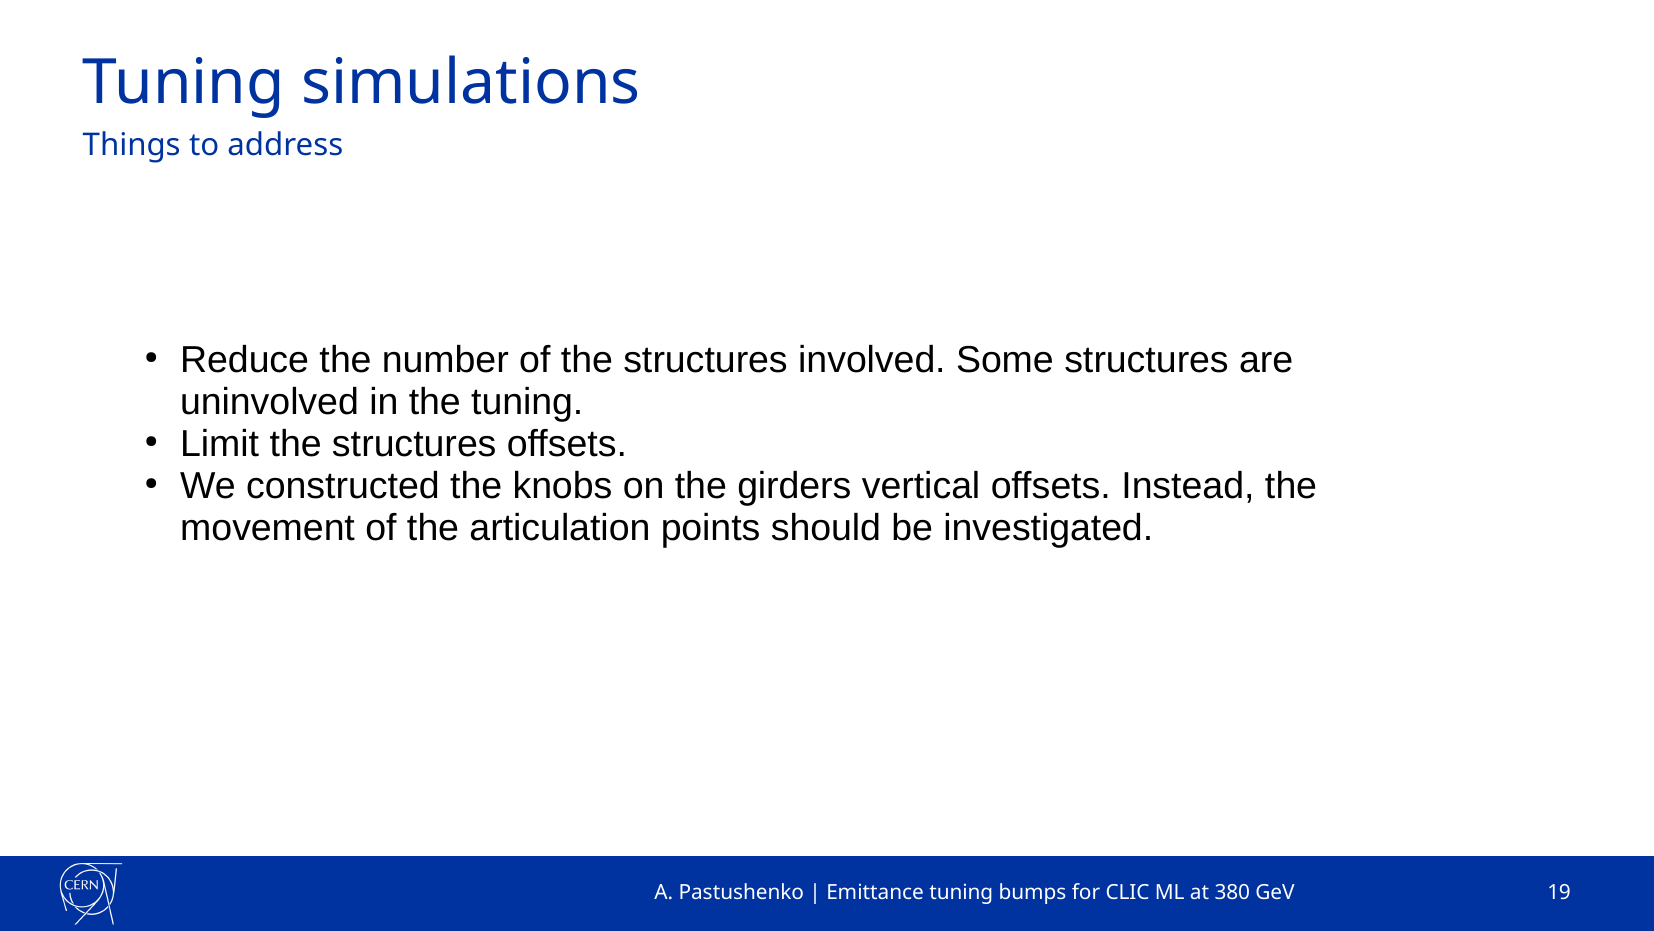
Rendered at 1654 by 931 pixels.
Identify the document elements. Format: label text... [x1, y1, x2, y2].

text_box Reduce the number of the structures involved. Some structures are uninvolved in the tuning. Limit the structures offsets. We constructed the knobs on the girders vertical offsets. Instead, the movement of the articulation points should be investigated. [129, 330, 1371, 556]
picture [56, 859, 127, 928]
title Tuning simulations Things to address [82, 37, 1571, 193]
